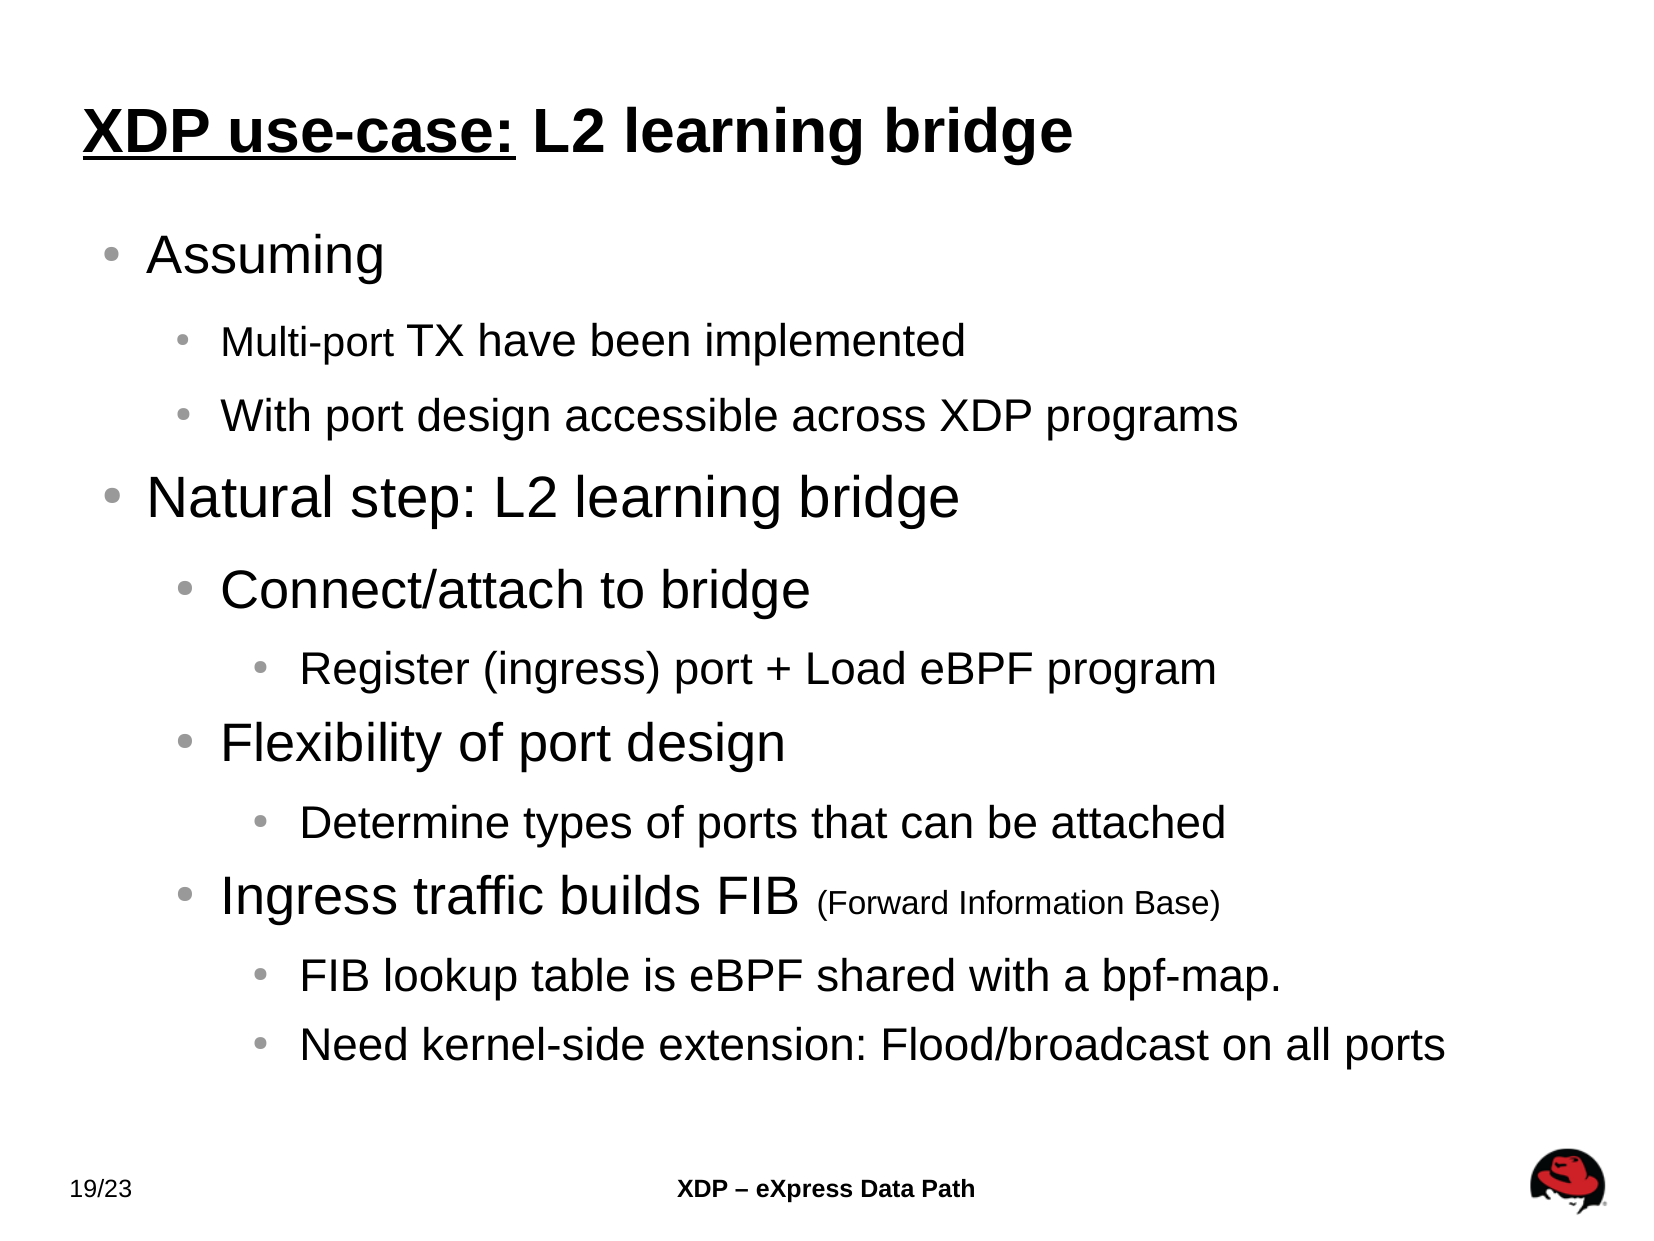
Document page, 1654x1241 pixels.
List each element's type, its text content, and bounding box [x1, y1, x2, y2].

picture [1529, 1146, 1613, 1224]
title XDP use-case: L2 learning bridge [82, 37, 1571, 226]
list Assuming Multi-port TX have been implemented With port design accessible across XDP programs Natural step: L2 learning bridge Connect/attach to bridge Register (ingress) port + Load eBPF program Flexibility of port design Determine types of ports that can be attached Ingress traffic builds FIB (Forward Information Base) FIB lookup table is eBPF shared with a bpf-map. Need kernel-side extension: Flood/broadcast on all ports [86, 225, 1576, 1071]
